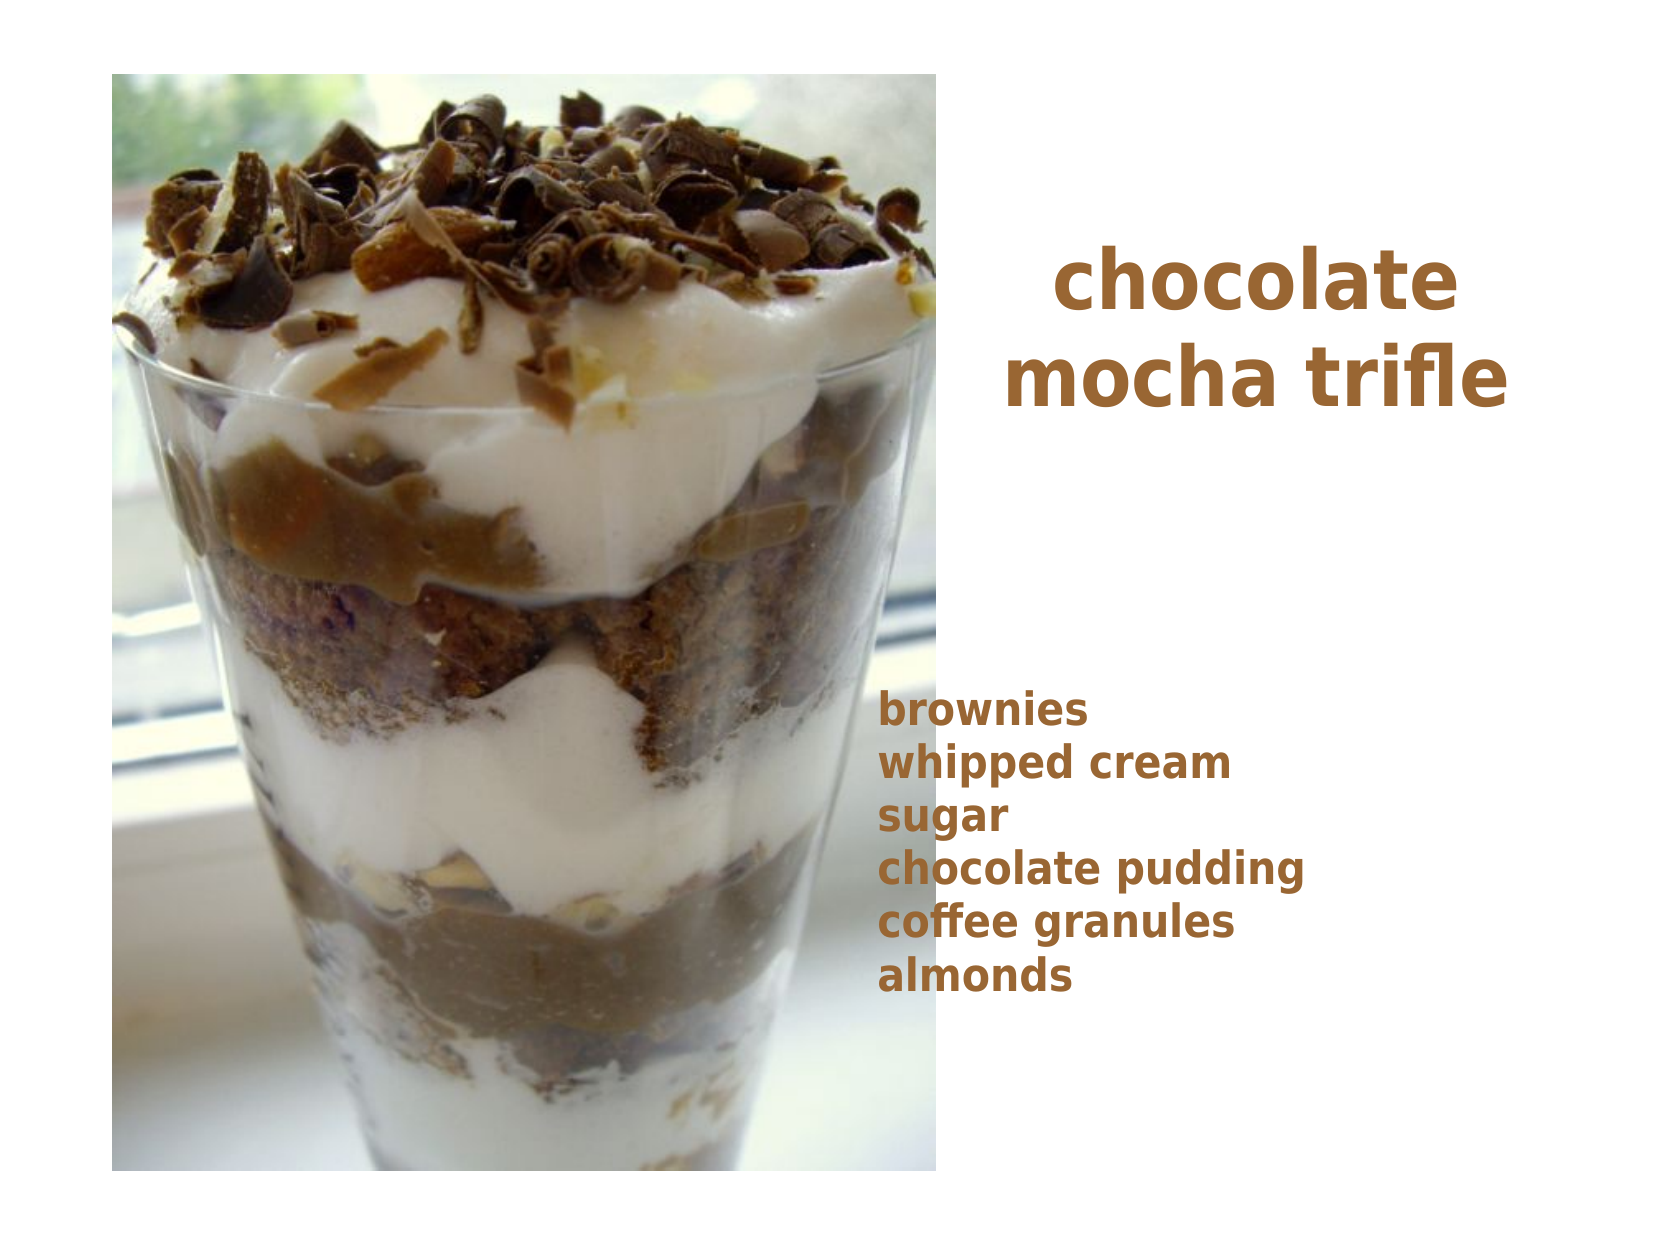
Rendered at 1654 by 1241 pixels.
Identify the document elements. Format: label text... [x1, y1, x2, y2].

text_box brownies whipped cream sugar chocolate pudding coffee granules almonds [862, 675, 1426, 1010]
text_box chocolate mocha trifle [900, 225, 1613, 434]
picture [112, 74, 936, 1171]
